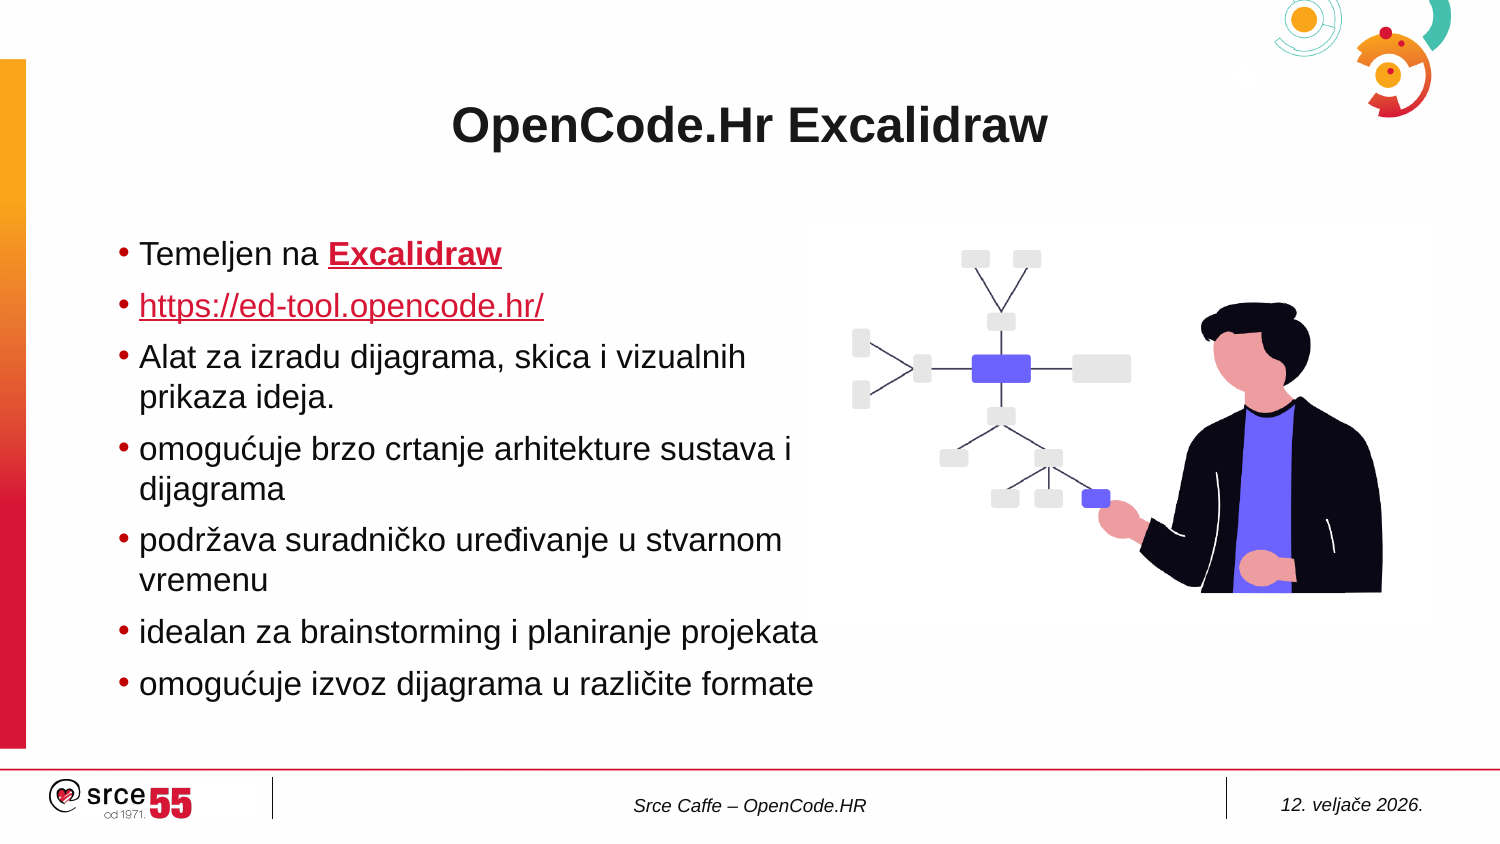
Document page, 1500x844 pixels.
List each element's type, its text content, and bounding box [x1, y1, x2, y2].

picture [0, 0, 1500, 844]
list Temeljen na Excalidraw https://ed-tool.opencode.hr/ Alat za izradu dijagrama, skica i vizualnih prikaza ideja. omogućuje brzo crtanje arhitekture sustava i dijagrama podržava suradničko uređivanje u stvarnom vremenu idealan za brainstorming i planiranje projekata omogućuje izvoz dijagrama u različite formate [103, 224, 862, 760]
title OpenCode.Hr Excalidraw [103, 44, 1397, 208]
slide_number 12. veljače 2026. [1254, 781, 1451, 827]
